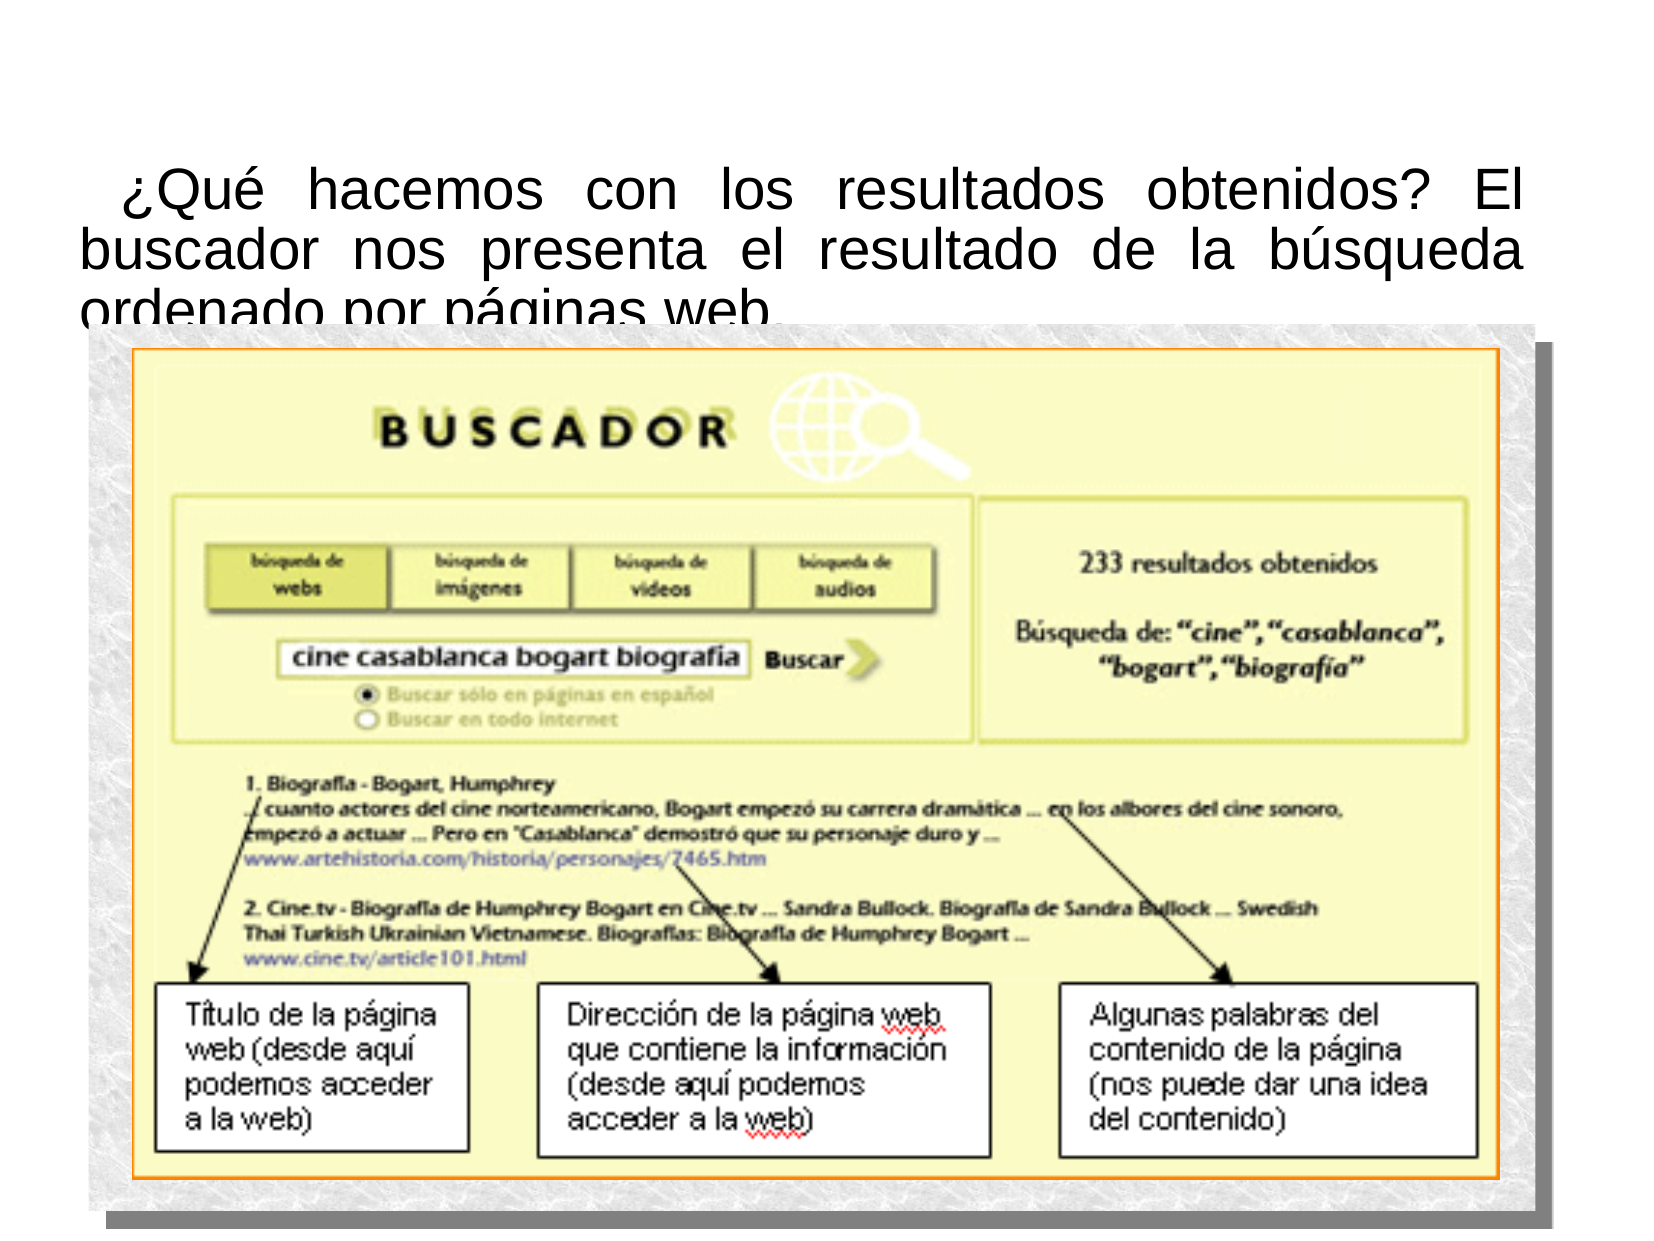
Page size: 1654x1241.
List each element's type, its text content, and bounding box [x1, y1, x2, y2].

picture [132, 348, 1500, 1180]
text_box ¿Qué hacemos con los resultados obtenidos? El buscador nos presenta el resultado de la búsqueda ordenado por páginas web. [64, 153, 1542, 354]
text_box [88, 324, 1536, 1211]
